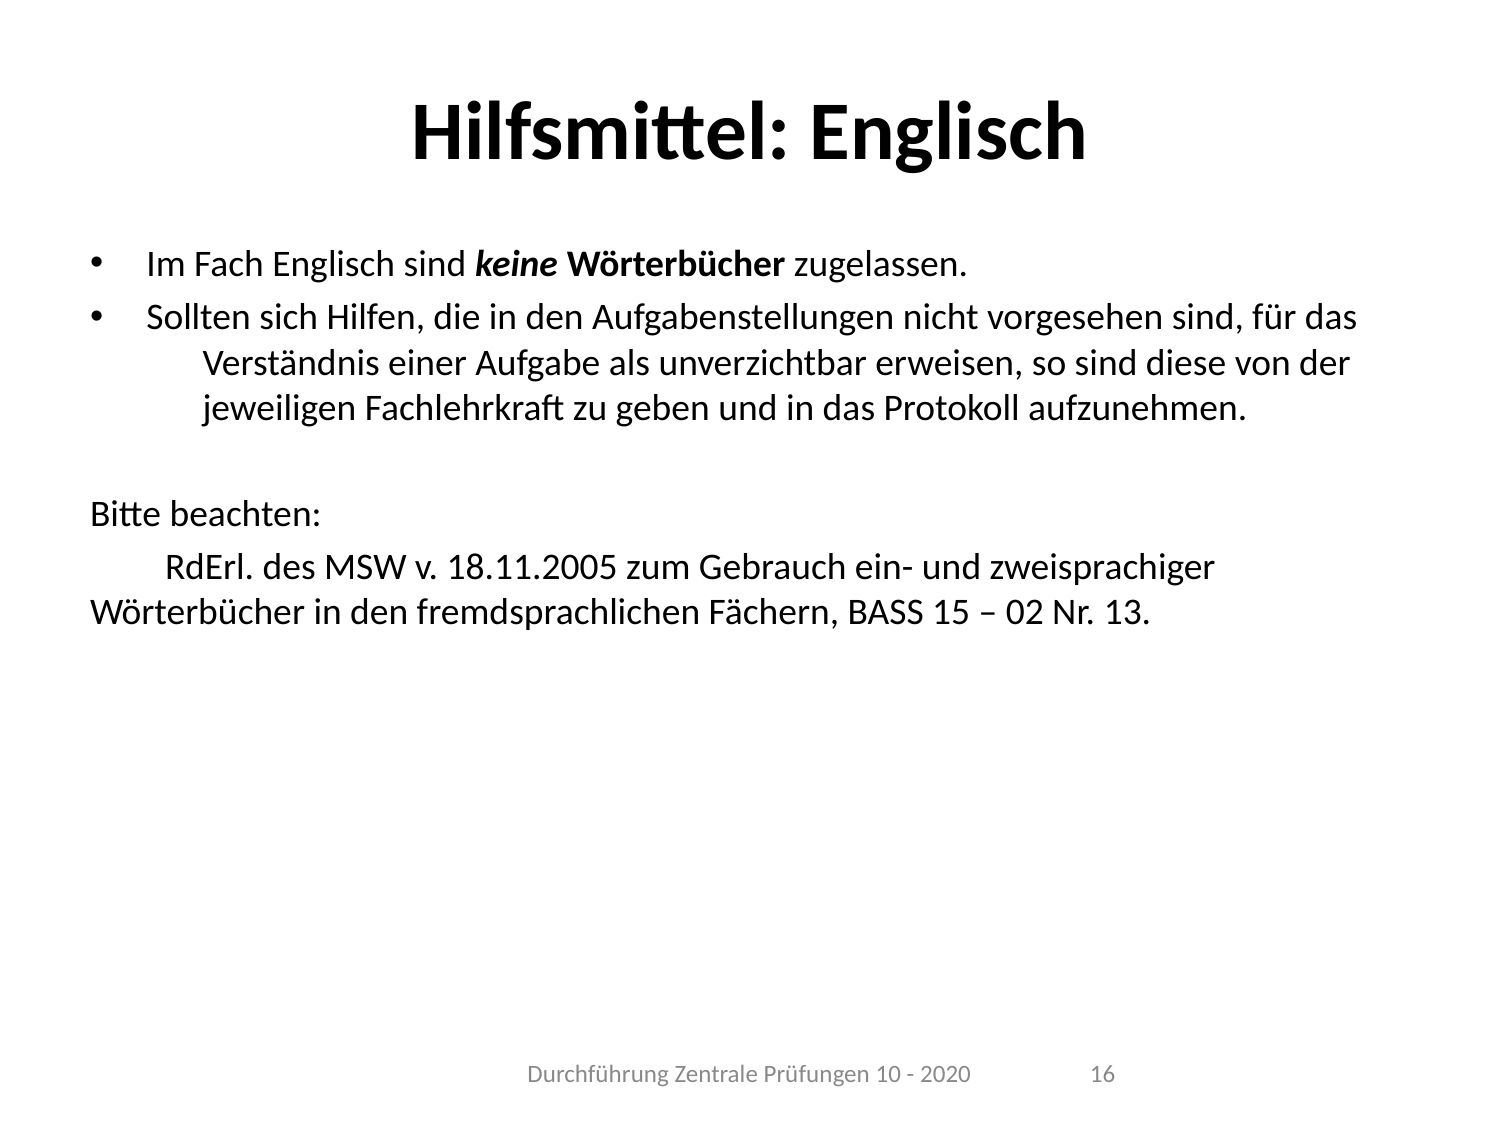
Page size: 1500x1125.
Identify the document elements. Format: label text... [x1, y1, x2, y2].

text_box 16 [1074, 1042, 1426, 1103]
text_box Durchführung Zentrale Prüfungen 10 - 2020 [512, 1042, 988, 1103]
title Hilfsmittel: Englisch [75, 45, 1426, 209]
list Im Fach Englisch sind keine Wörterbücher zugelassen. Sollten sich Hilfen, die in den Aufgabenstellungen nicht vorgesehen sind, für das Verständnis einer Aufgabe als unverzichtbar erweisen, so sind diese von der jeweiligen Fachlehrkraft zu geben und in das Protokoll aufzunehmen. Bitte beachten: RdErl. des MSW v. 18.11.2005 zum Gebrauch ein- und zweisprachiger Wörterbücher in den fremdsprachlichen Fächern, BASS 15 – 02 Nr. 13. [75, 231, 1426, 1005]
